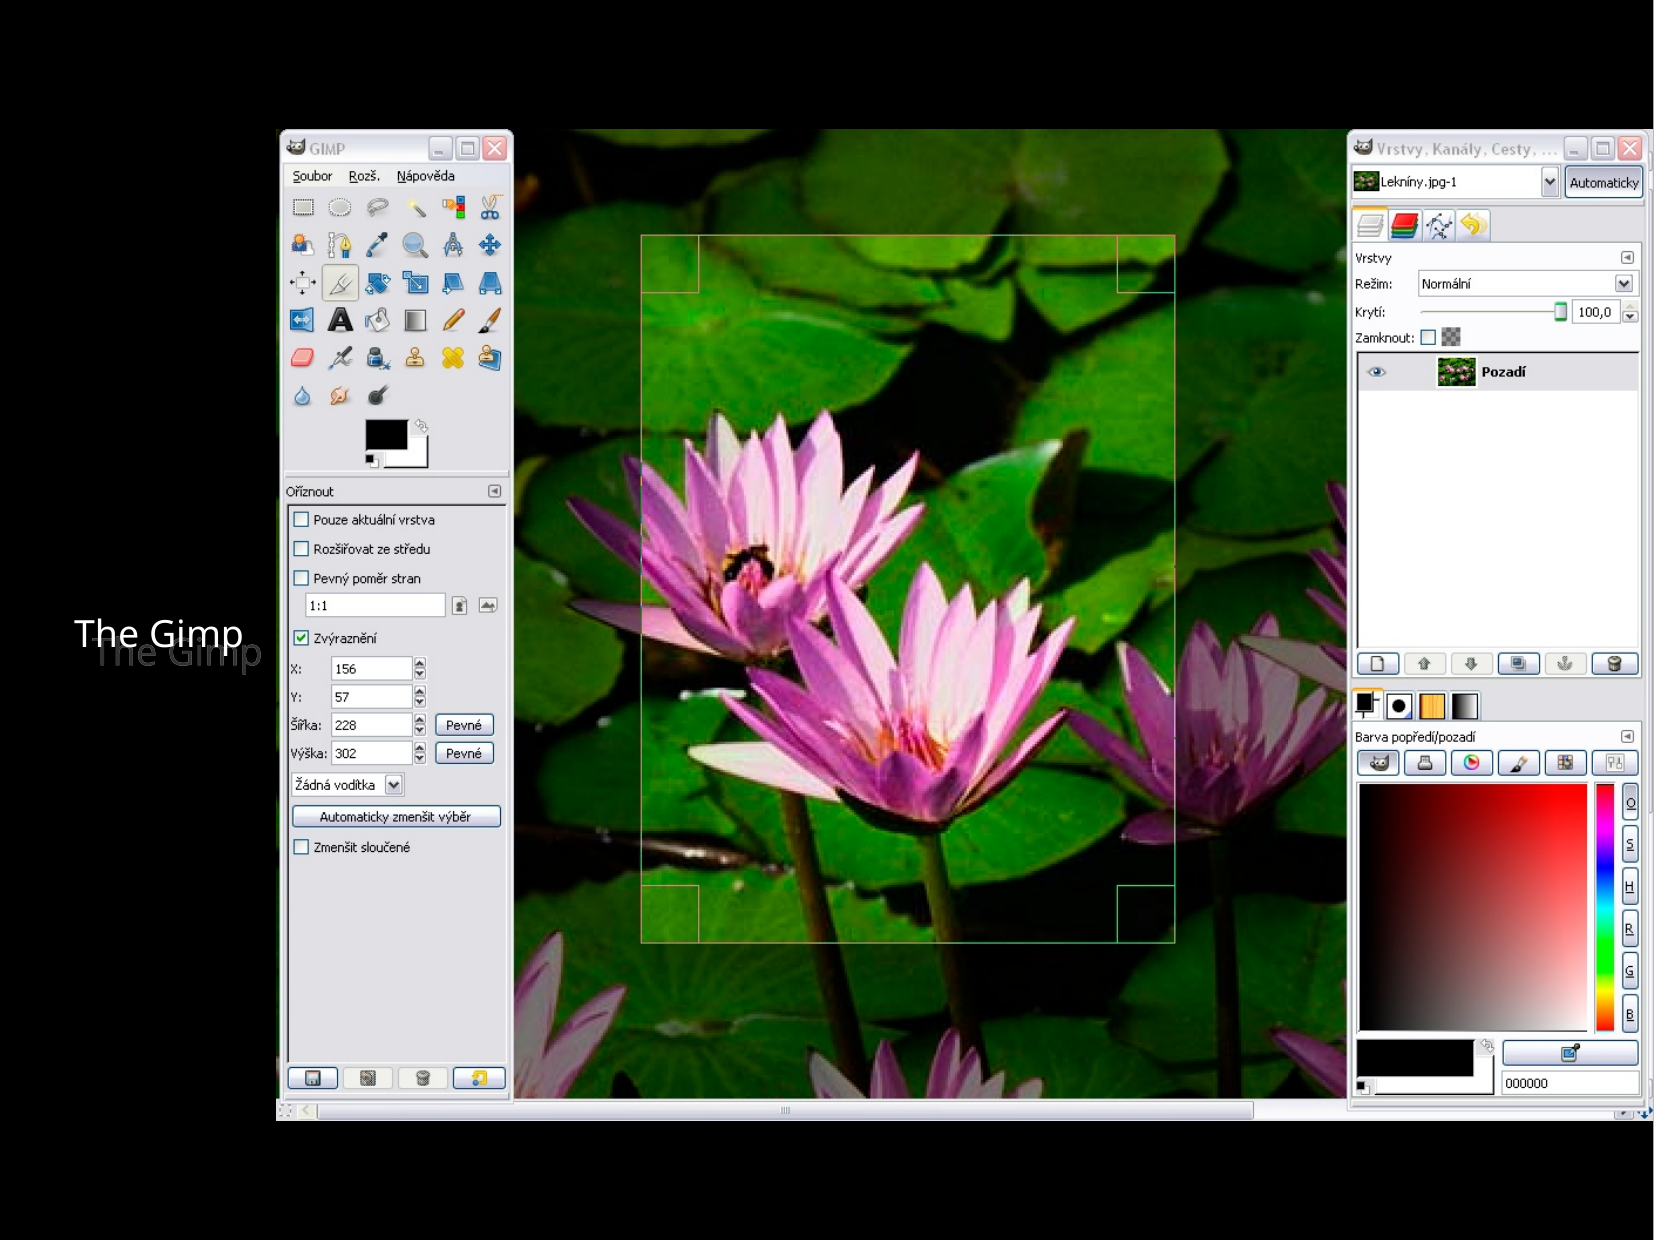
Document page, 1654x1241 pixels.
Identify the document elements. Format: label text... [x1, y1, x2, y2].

picture [276, 129, 1654, 1121]
text_box The Gimp [59, 600, 268, 668]
